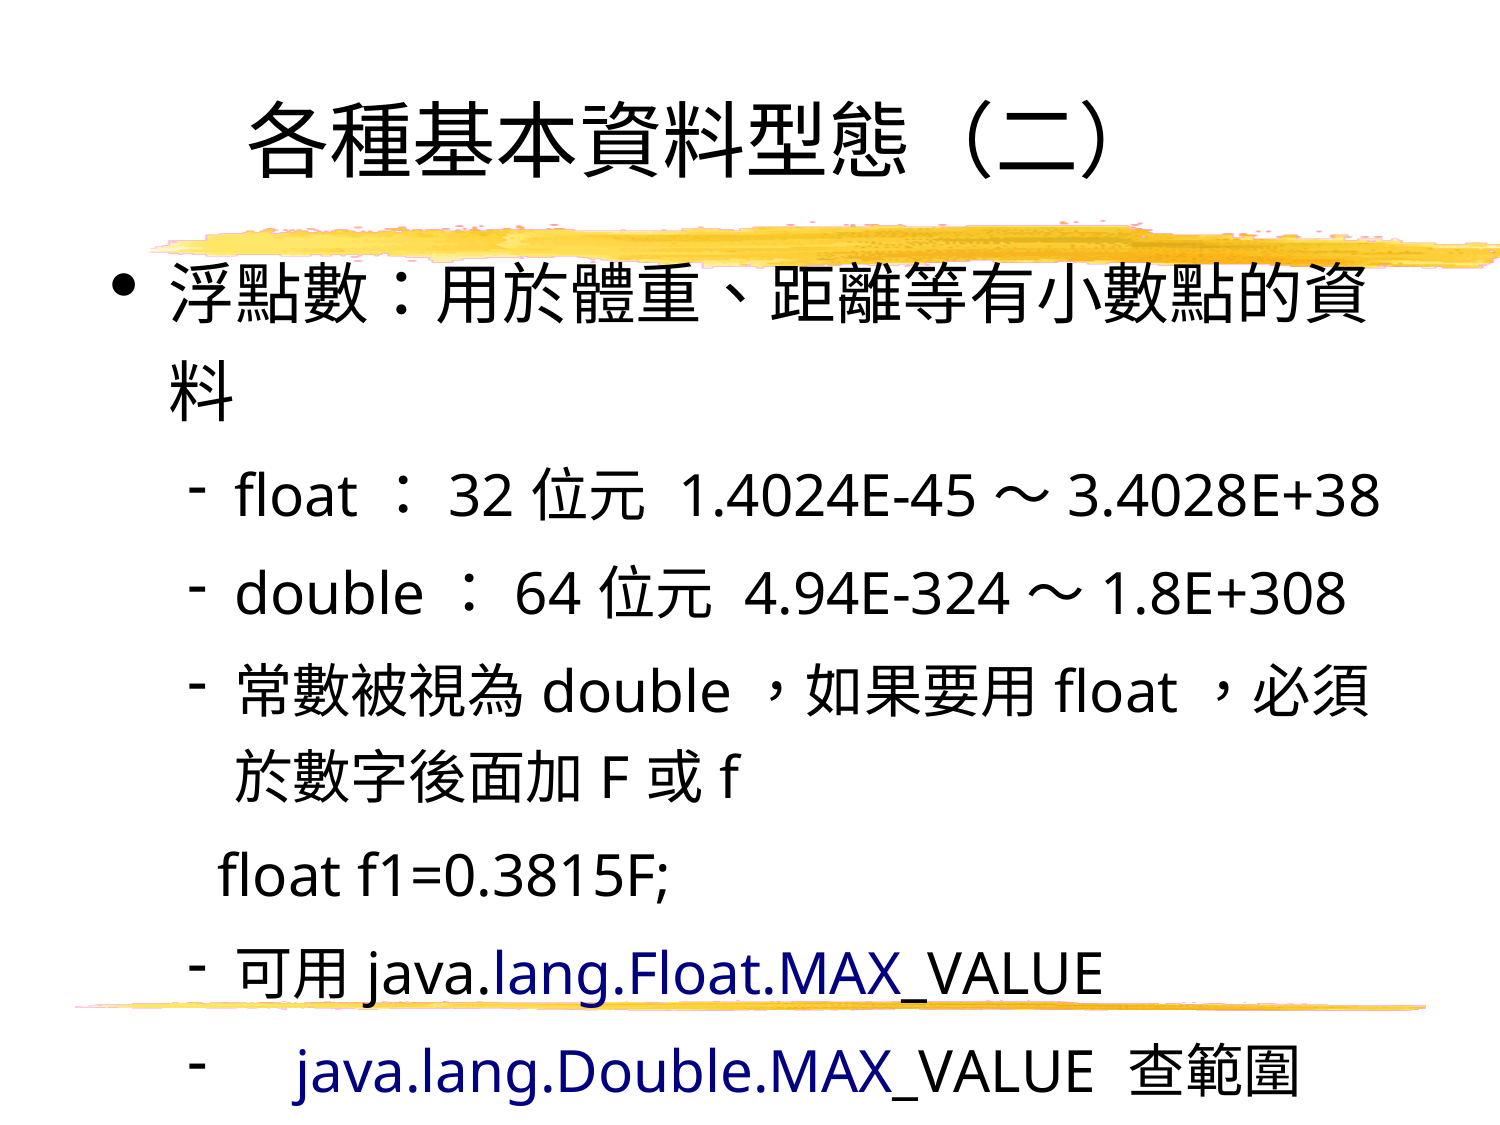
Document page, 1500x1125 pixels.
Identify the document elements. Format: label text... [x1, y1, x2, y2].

picture [150, 215, 1500, 279]
list 浮點數：用於體重、距離等有小數點的資料 float：32位元 1.4024E-45～3.4028E+38 double：64位元 4.94E-324～1.8E+308 常數被視為double，如果要用float，必須於數字後面加F或f float f1=0.3815F; 可用java.lang.Float.MAX_VALUE java.lang.Double.MAX_VALUE 查範圍 [112, 239, 1388, 1009]
title 各種基本資料型態（二） [66, 35, 1342, 226]
picture [75, 999, 1426, 1013]
